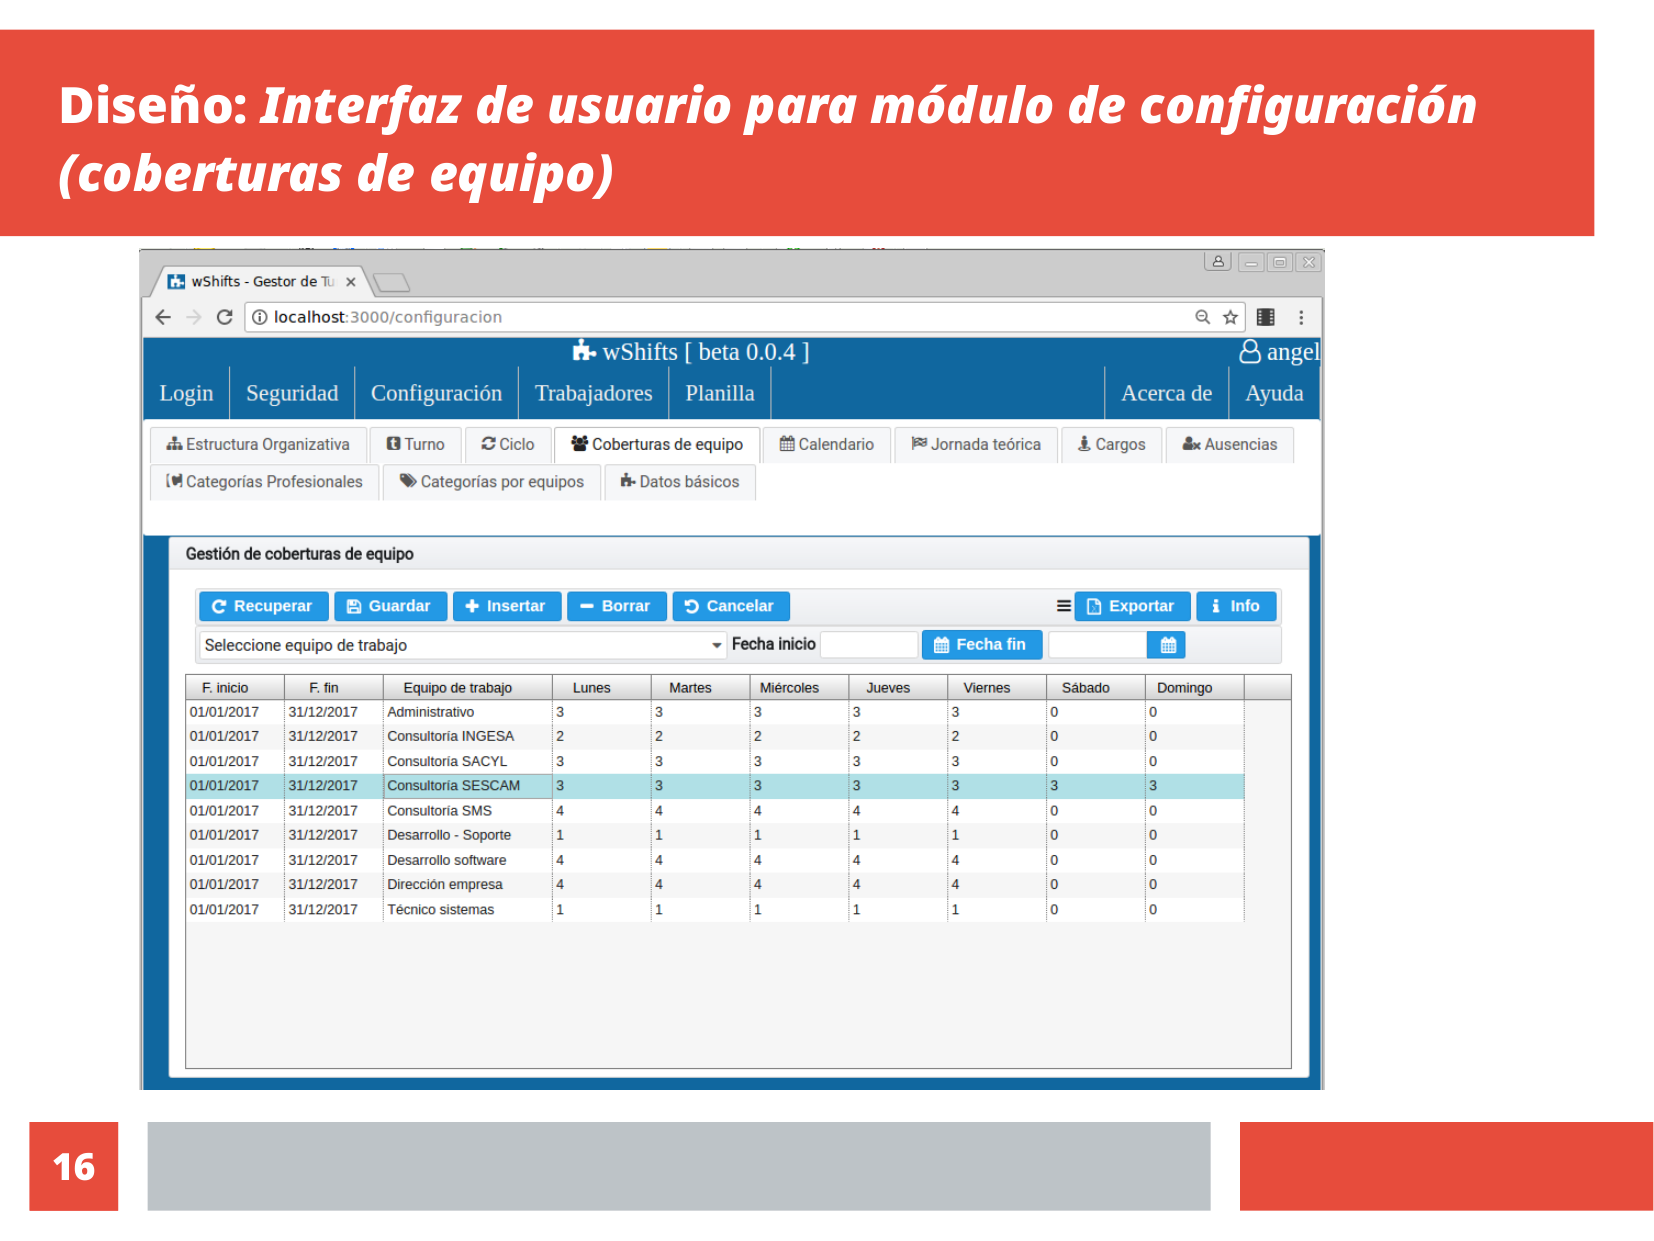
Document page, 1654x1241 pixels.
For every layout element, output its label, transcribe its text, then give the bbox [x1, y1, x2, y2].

title Diseño: Interfaz de usuario para módulo de configuración (coberturas de equipo) [59, 59, 1595, 207]
picture [139, 248, 1325, 1090]
